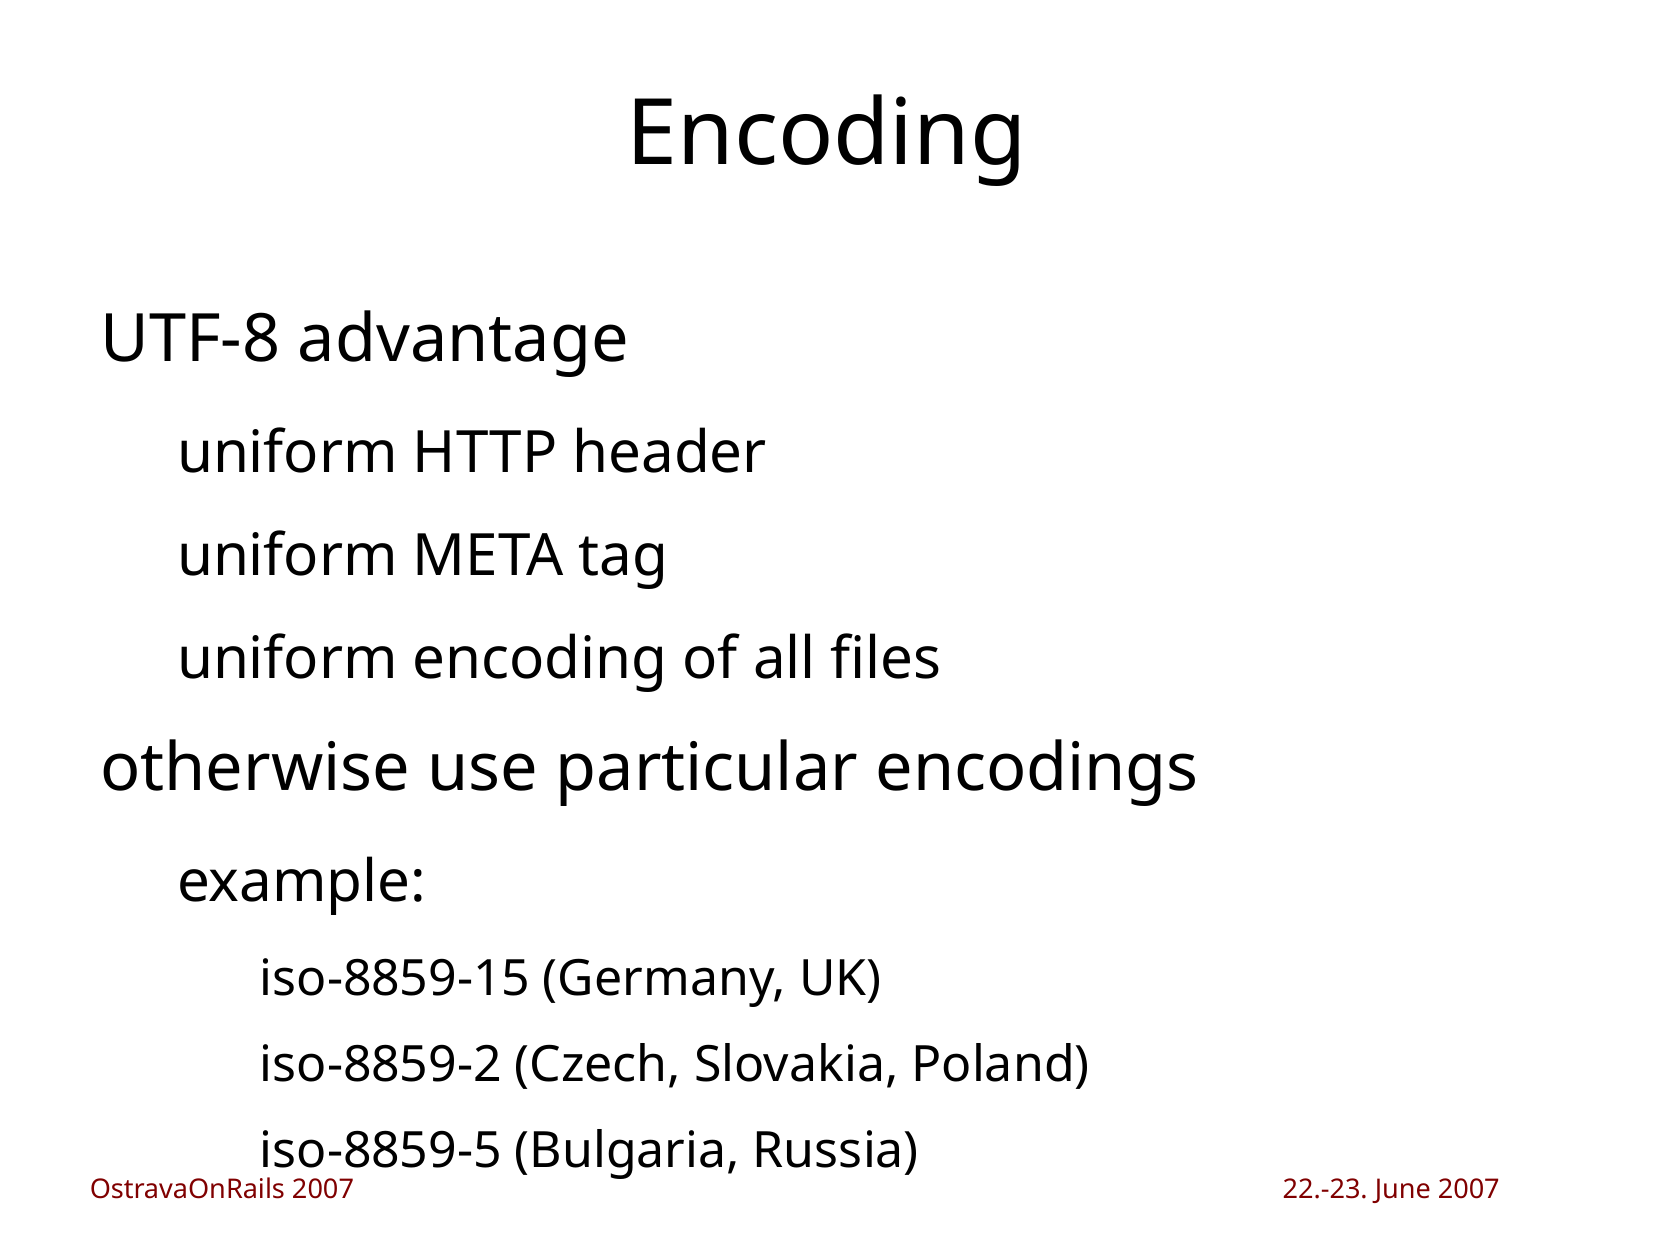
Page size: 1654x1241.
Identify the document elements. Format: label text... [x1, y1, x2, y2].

title Encoding [82, 33, 1571, 226]
list UTF-8 advantage uniform HTTP header uniform META tag uniform encoding of all files otherwise use particular encodings example: iso-8859-15 (Germany, UK) iso-8859-2 (Czech, Slovakia, Poland) iso-8859-5 (Bulgaria, Russia) [82, 290, 1571, 1105]
